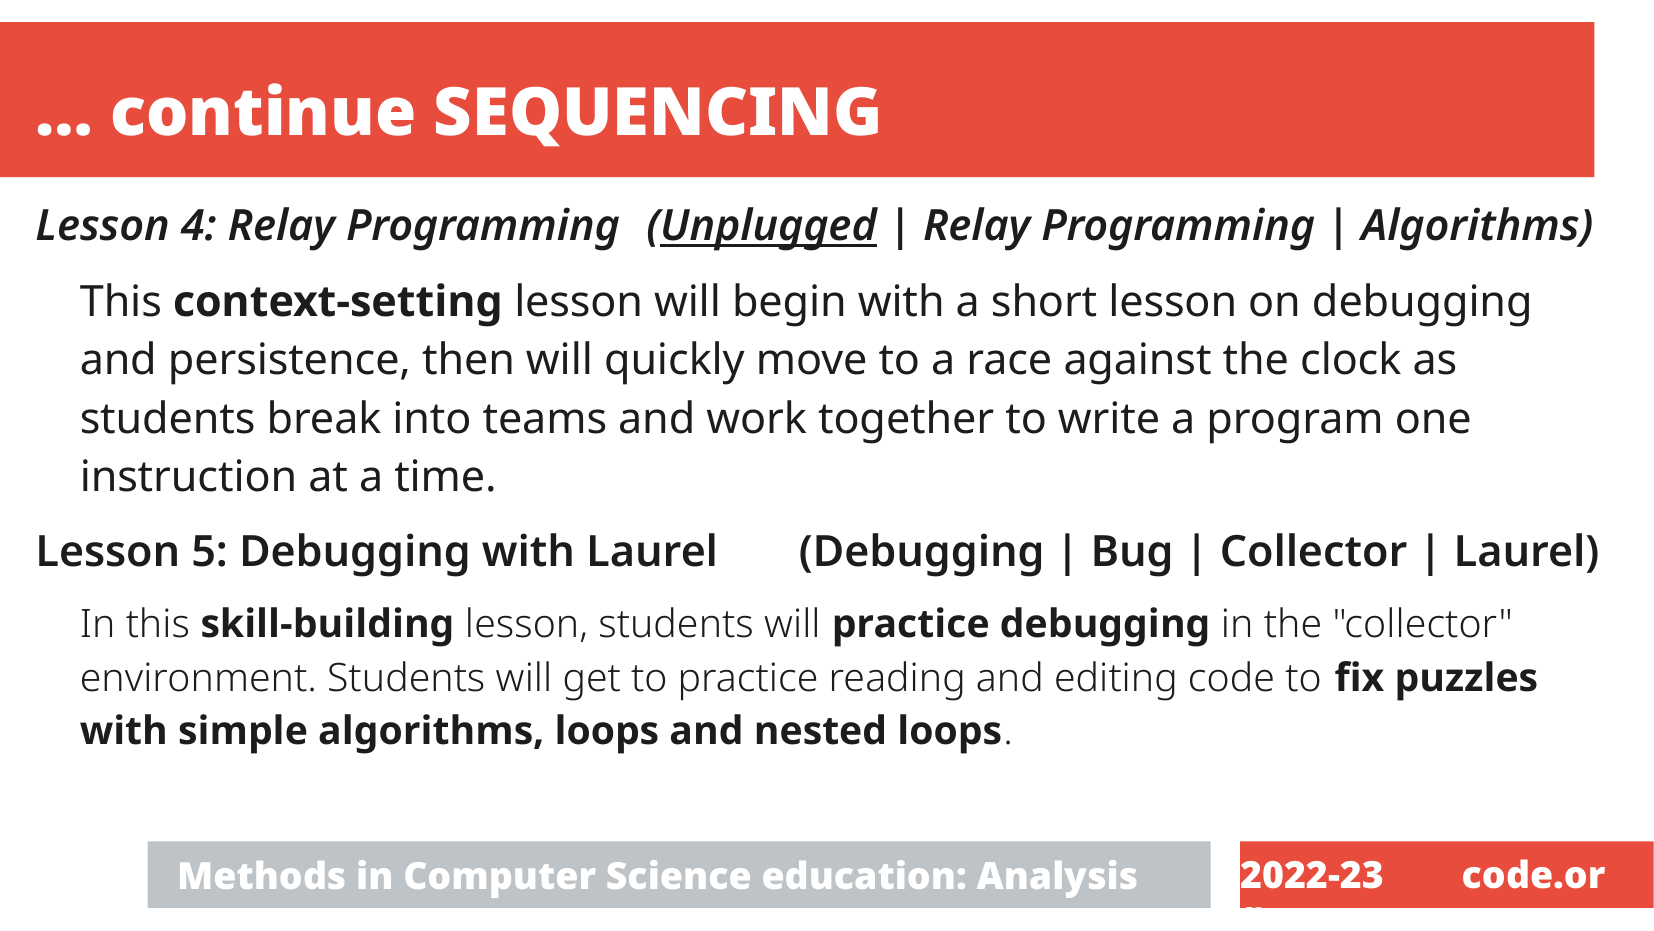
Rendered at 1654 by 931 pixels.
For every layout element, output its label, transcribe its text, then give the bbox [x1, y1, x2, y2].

list Lesson 4: Relay Programming (Unplugged | Relay Programming | Algorithms) This context-setting lesson will begin with a short lesson on debugging and persistence, then will quickly move to a race against the clock as students break into teams and work together to write a program one instruction at a time. Lesson 5: Debugging with Laurel (Debugging | Bug | Collector | Laurel) In this skill-building lesson, students will practice debugging in the "collector" environment. Students will get to practice reading and editing code to fix puzzles with simple algorithms, loops and nested loops. [35, 194, 1619, 842]
title … continue SEQUENCING [35, 44, 1595, 156]
